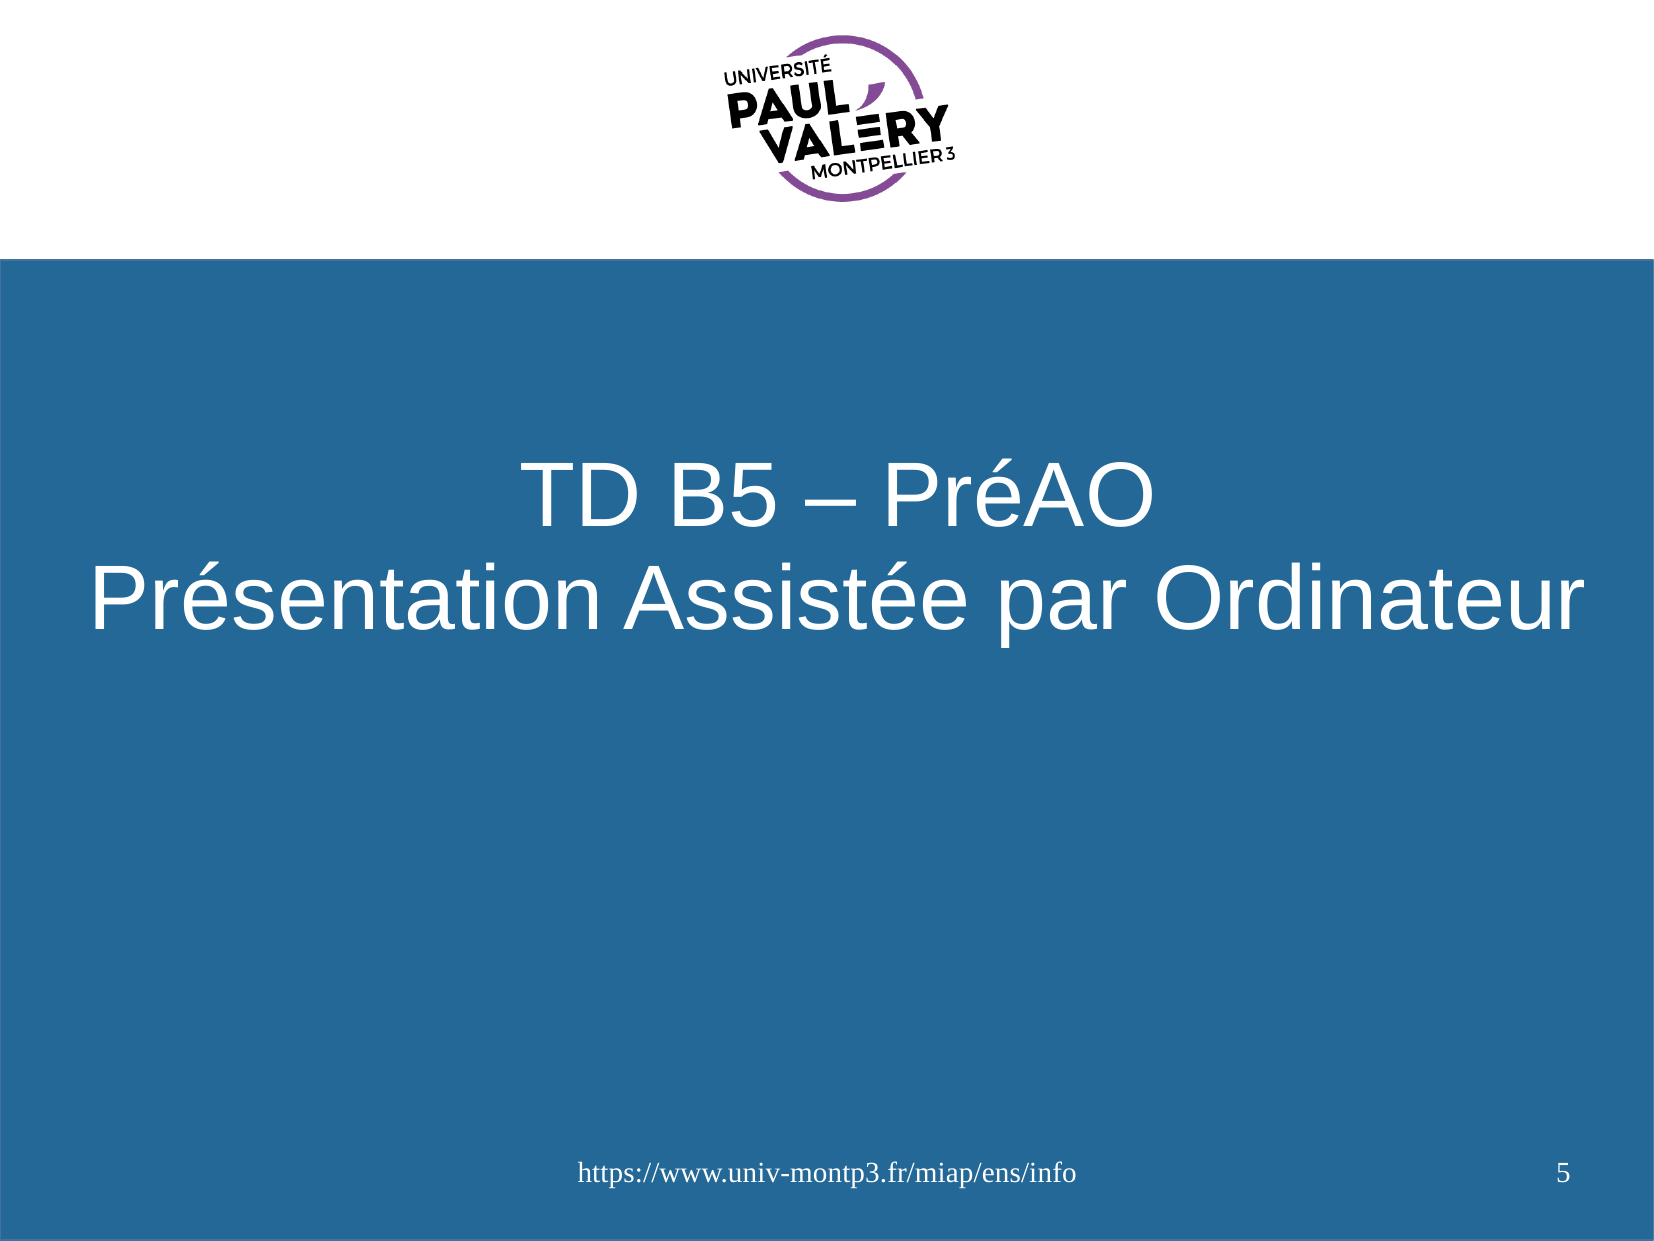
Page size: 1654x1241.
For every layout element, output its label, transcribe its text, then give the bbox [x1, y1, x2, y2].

picture [708, 25, 971, 213]
title TD B5 – PréAO Présentation Assistée par Ordinateur [70, 392, 1607, 700]
